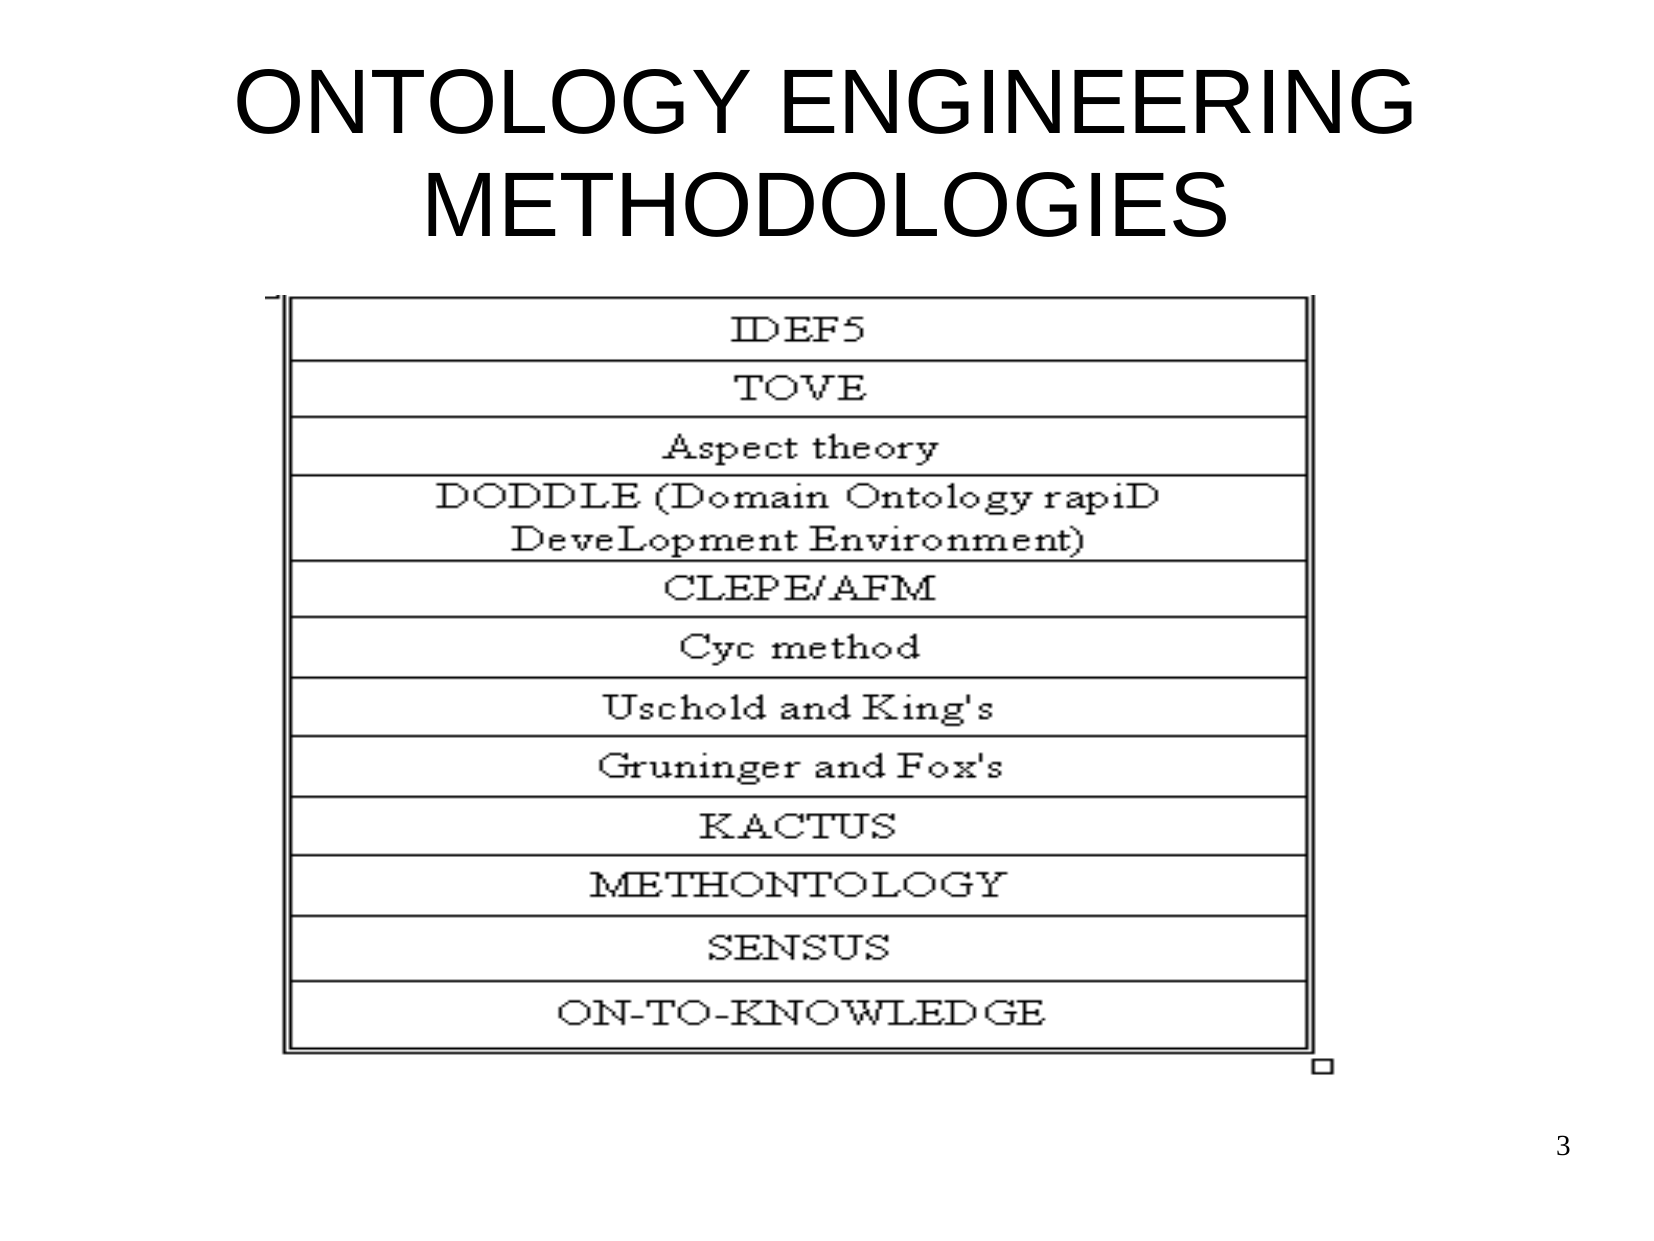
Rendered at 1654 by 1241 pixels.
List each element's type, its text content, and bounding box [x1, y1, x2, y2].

title ONTOLOGY ENGINEERING METHODOLOGIES [82, 0, 1571, 359]
picture [265, 295, 1388, 1093]
